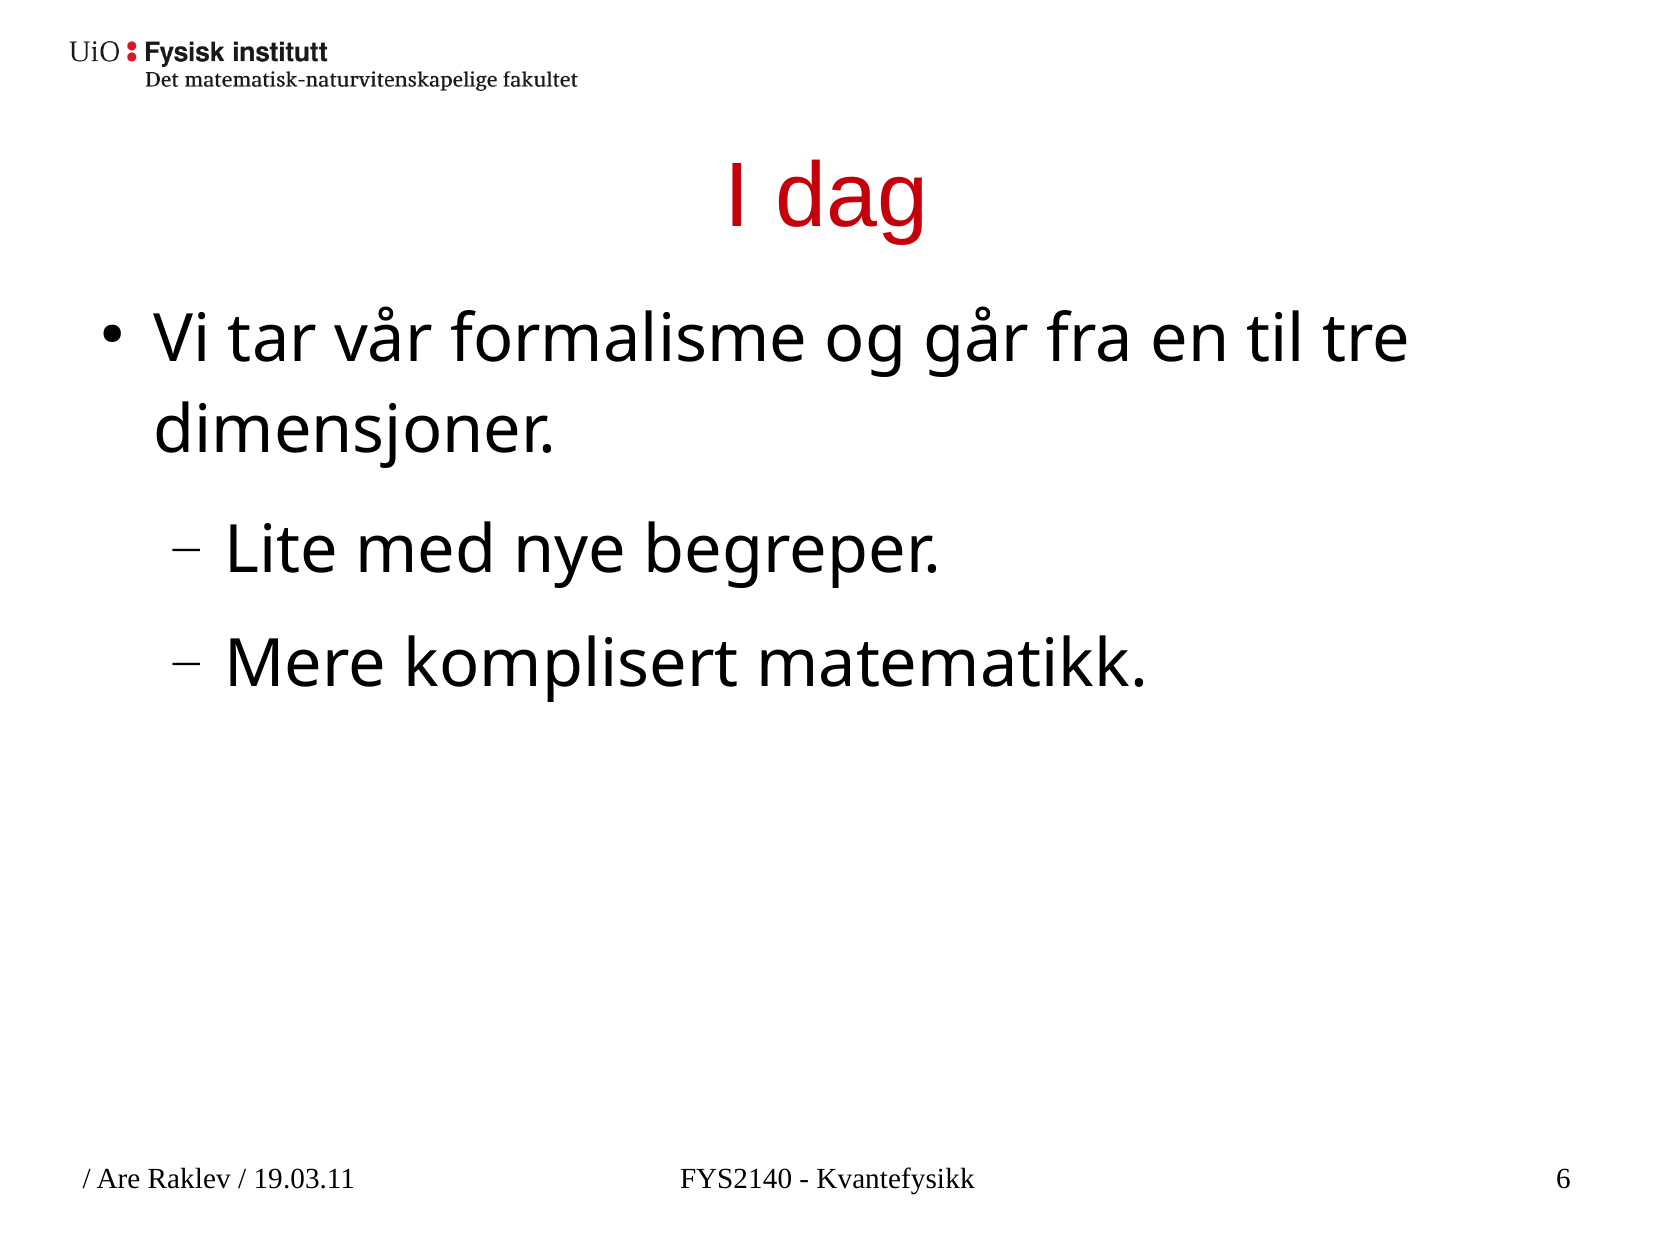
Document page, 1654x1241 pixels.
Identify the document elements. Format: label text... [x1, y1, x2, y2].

picture [68, 37, 581, 93]
title I dag [82, 90, 1571, 290]
list Vi tar vår formalisme og går fra en til tre dimensjoner. Lite med nye begreper. Mere komplisert matematikk. [82, 290, 1571, 1094]
